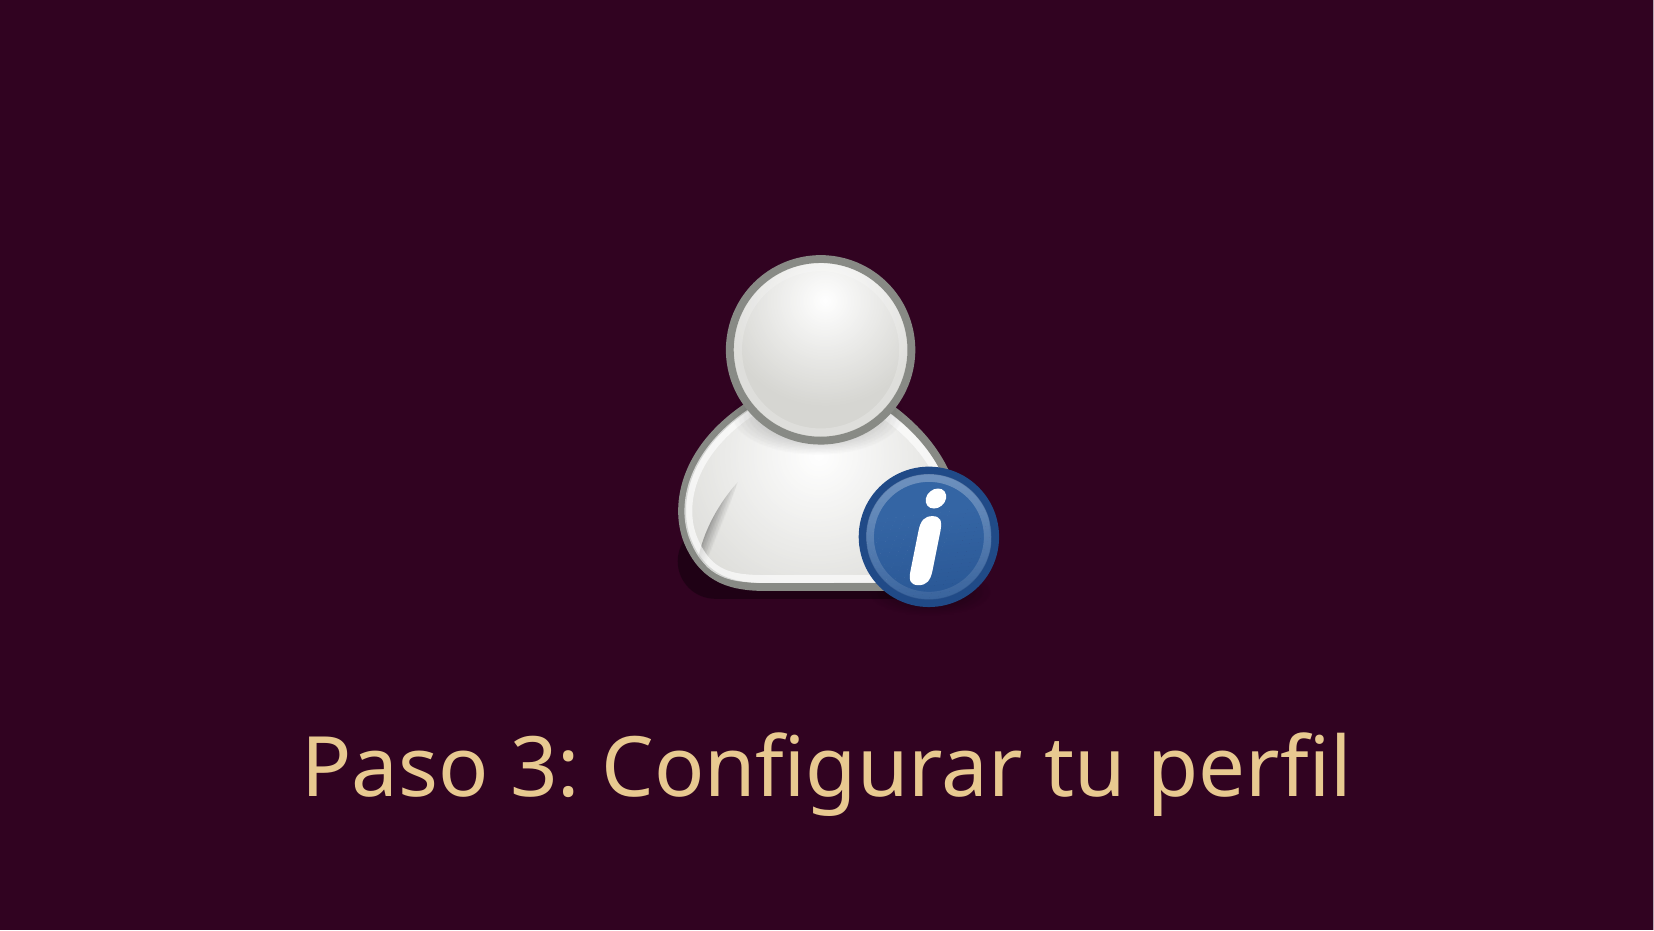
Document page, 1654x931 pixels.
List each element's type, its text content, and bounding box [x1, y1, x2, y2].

picture [634, 243, 1019, 628]
title Paso 3: Configurar tu perfil [82, 673, 1571, 857]
